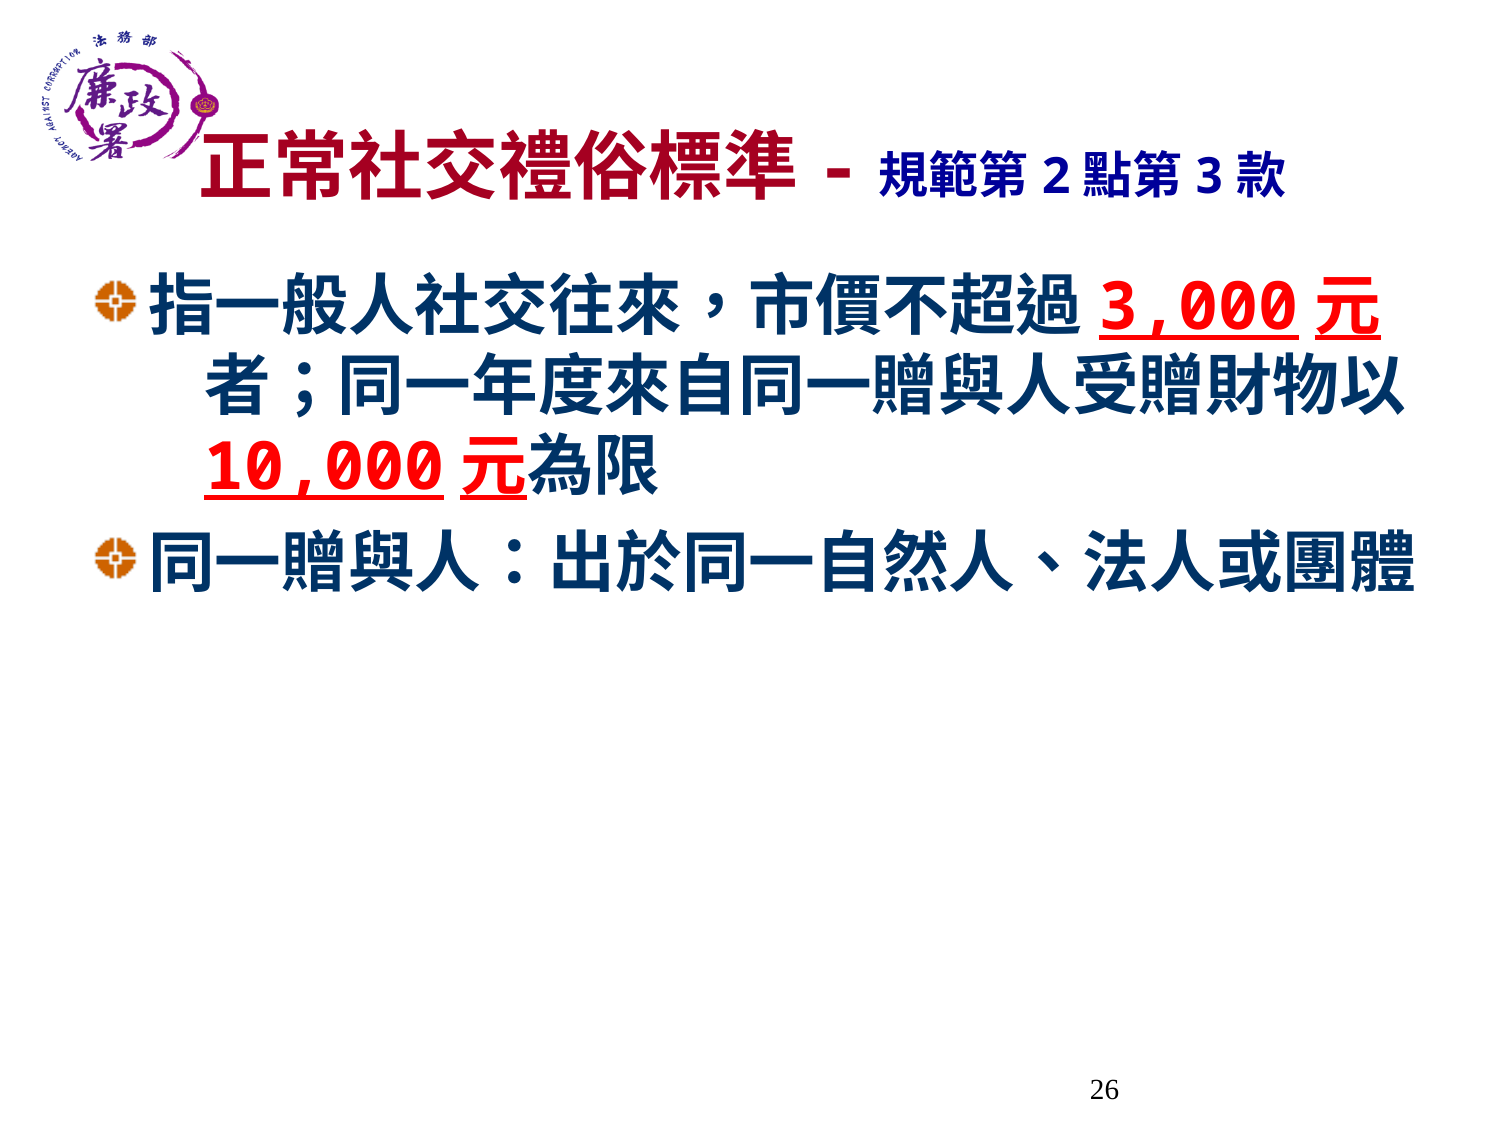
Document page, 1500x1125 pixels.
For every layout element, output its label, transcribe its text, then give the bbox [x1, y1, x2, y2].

title 正常社交禮俗標準-規範第2點第3款 [183, 31, 1447, 161]
list 指一般人社交往來，市價不超過3,000元者；同一年度來自同一贈與人受贈財物以10,000元為限 同一贈與人：出於同一自然人、法人或團體 [76, 255, 1436, 728]
text_box [1074, 1037, 1388, 1113]
